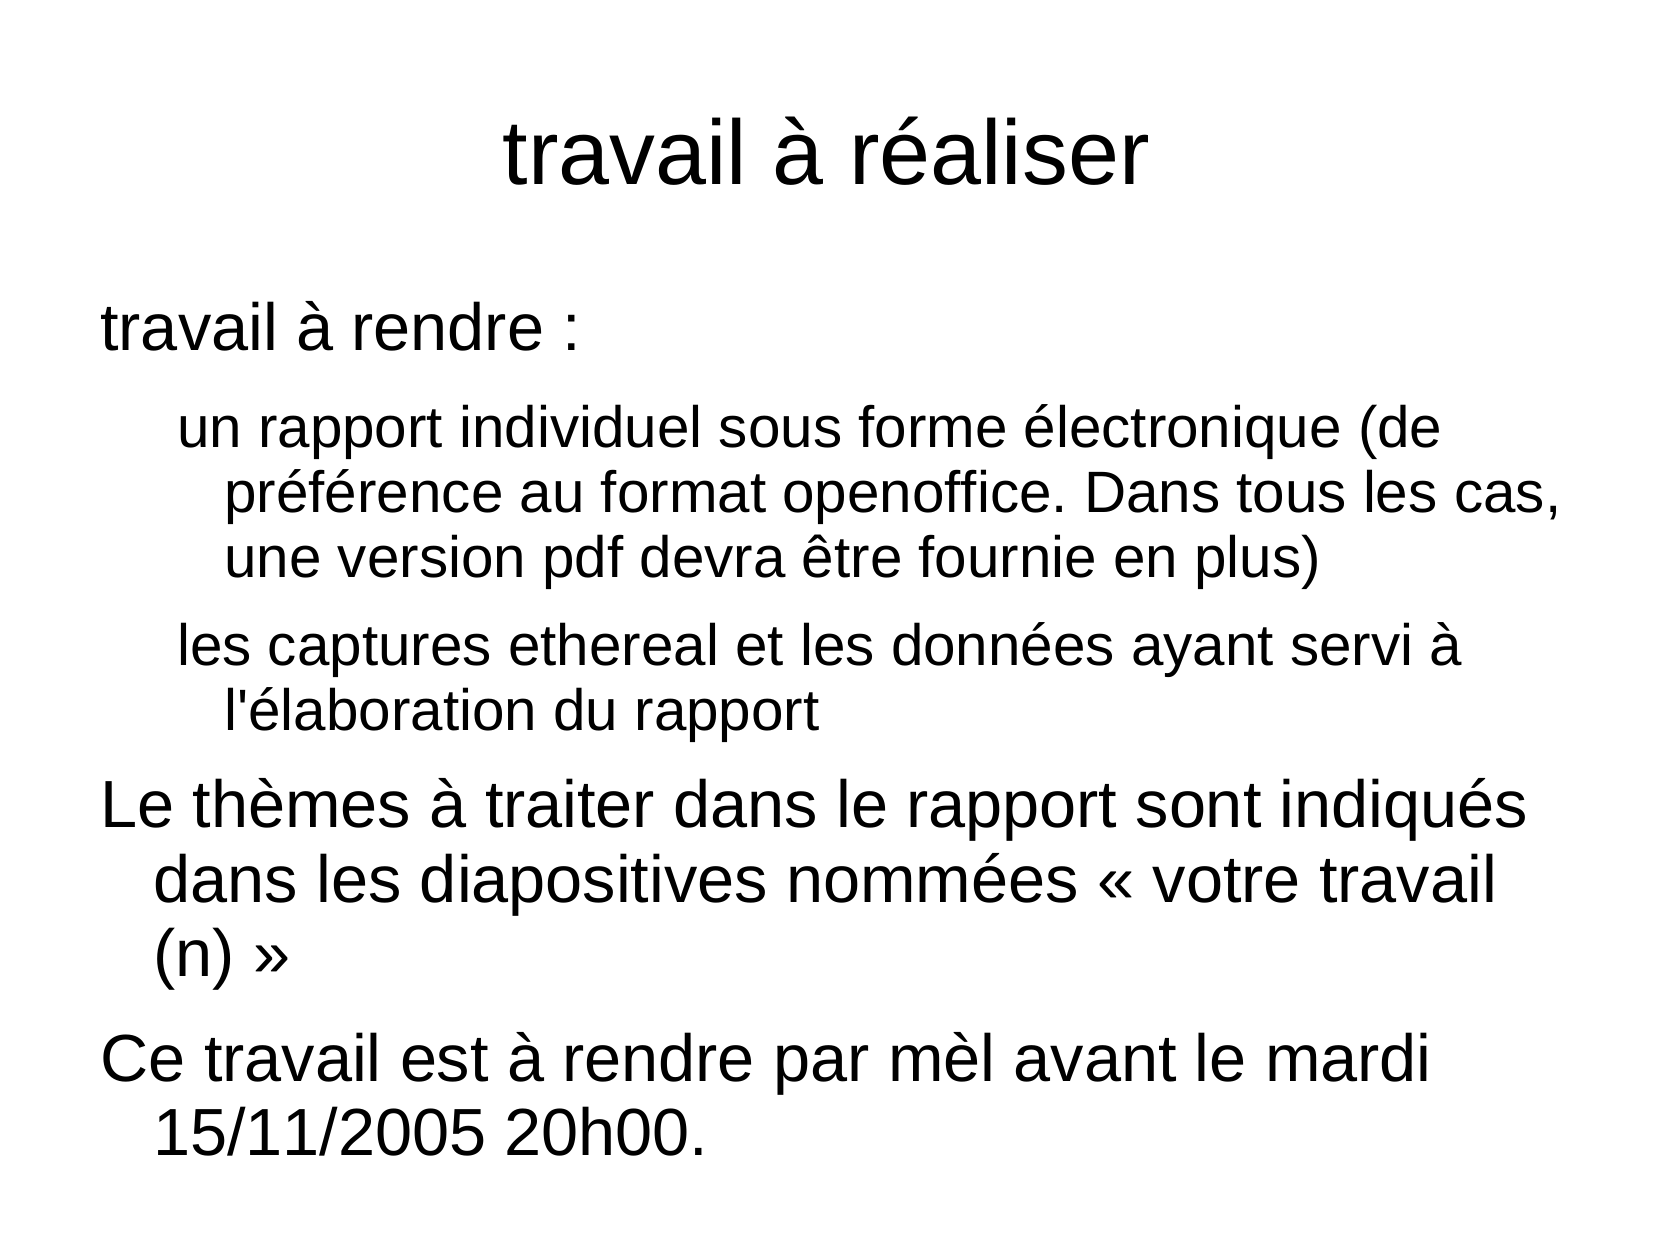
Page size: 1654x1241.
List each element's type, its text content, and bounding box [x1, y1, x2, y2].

list travail à rendre : un rapport individuel sous forme électronique (de préférence au format openoffice. Dans tous les cas, une version pdf devra être fournie en plus) les captures ethereal et les données ayant servi à l'élaboration du rapport Le thèmes à traiter dans le rapport sont indiqués dans les diapositives nommées « votre travail (n) » Ce travail est à rendre par mèl avant le mardi 15/11/2005 20h00. [82, 290, 1571, 1170]
title travail à réaliser [82, 49, 1571, 257]
